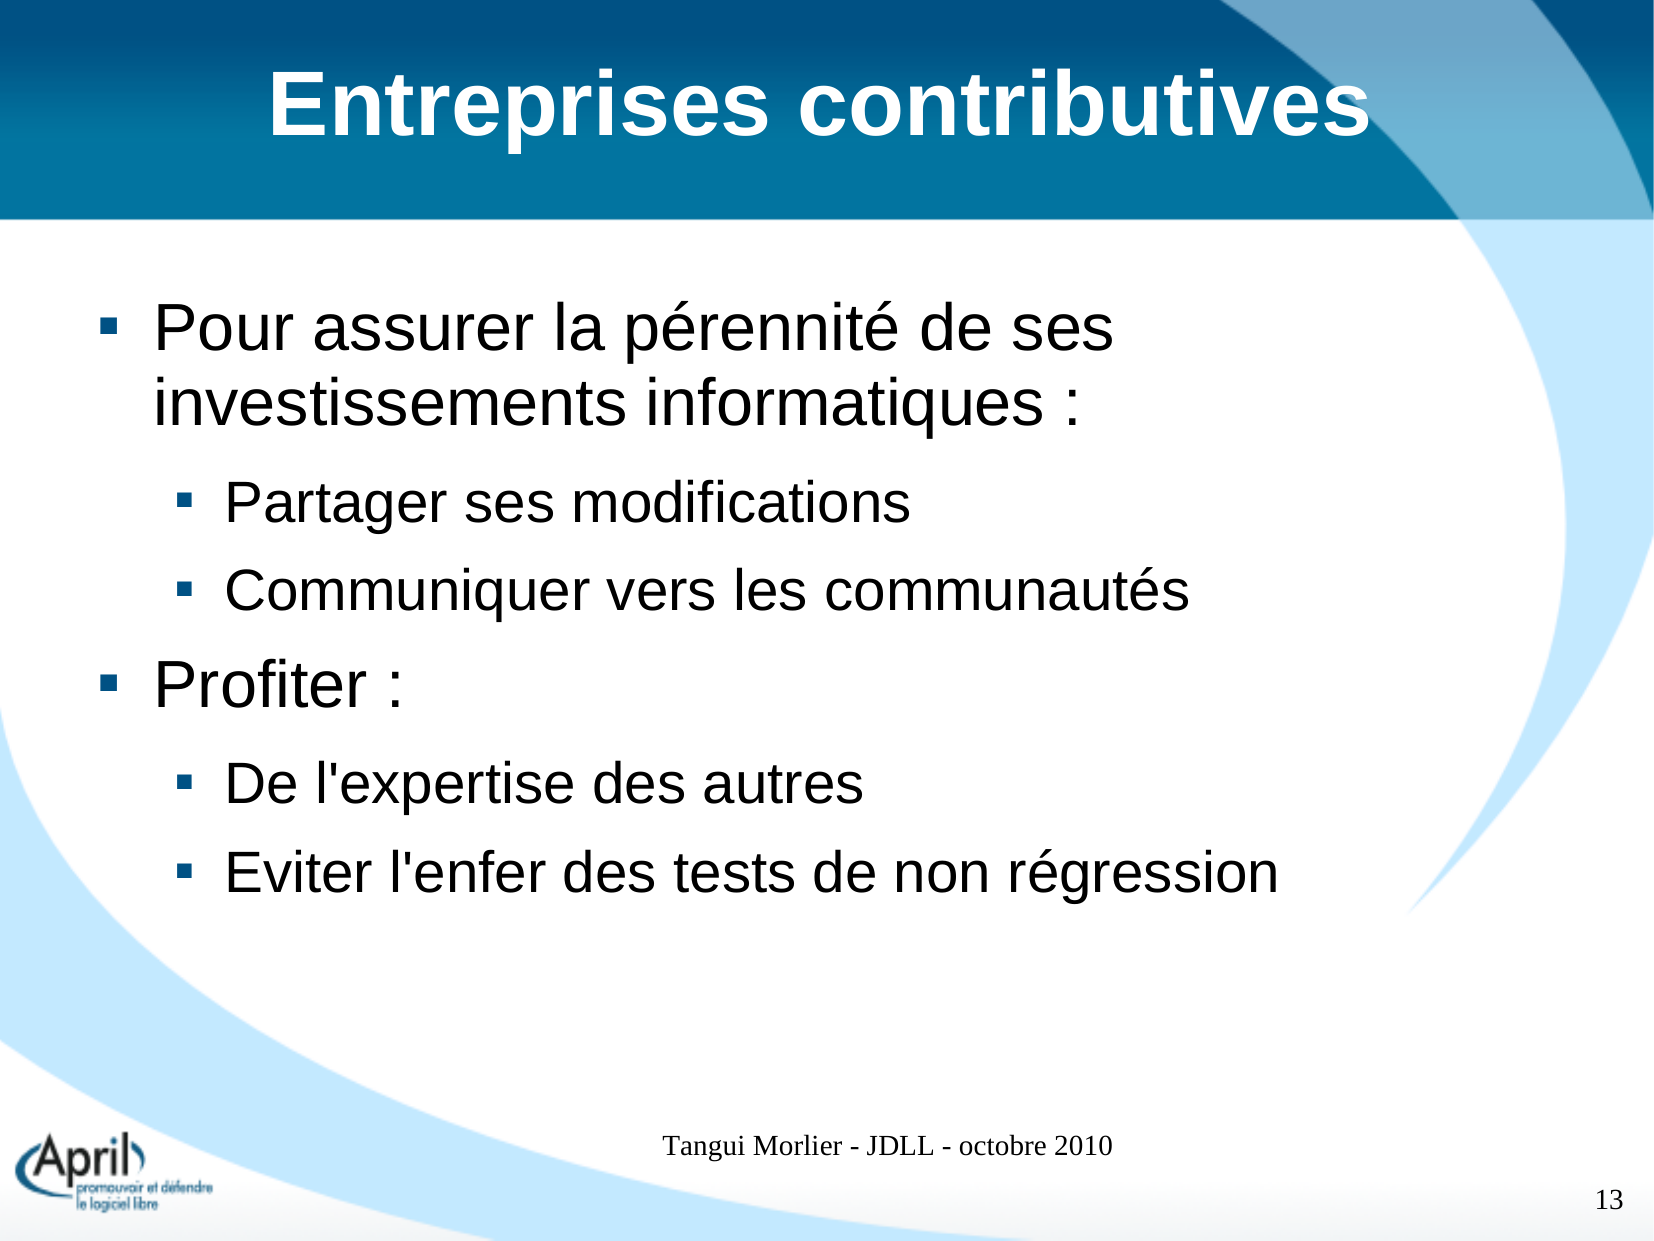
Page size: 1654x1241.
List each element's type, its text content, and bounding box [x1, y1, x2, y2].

title Entreprises contributives [76, 7, 1565, 200]
list Pour assurer la pérennité de ses investissements informatiques : Partager ses modifications Communiquer vers les communautés Profiter : De l'expertise des autres Eviter l'enfer des tests de non régression [82, 290, 1571, 1094]
picture [0, 0, 1654, 1241]
